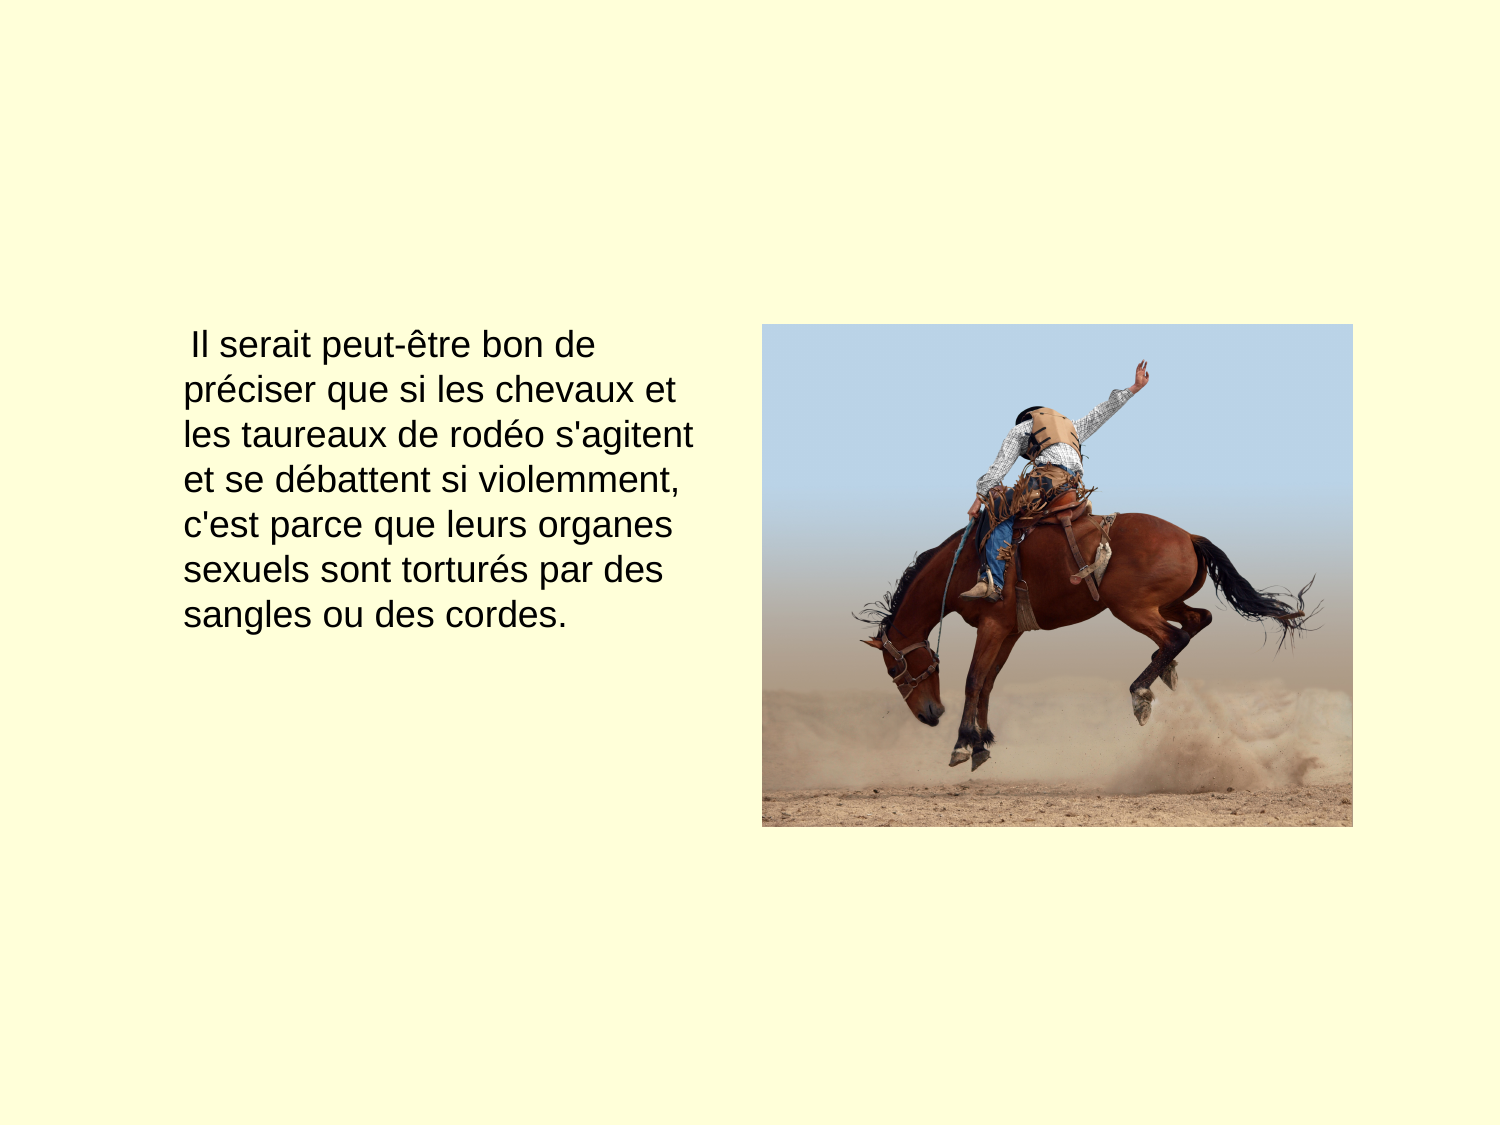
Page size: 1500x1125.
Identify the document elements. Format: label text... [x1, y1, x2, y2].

picture [762, 324, 1353, 827]
list Il serait peut-être bon de préciser que si les chevaux et les taureaux de rodéo s'agitent et se débattent si violemment, c'est parce que leurs organes sexuels sont torturés par des sangles ou des cordes. [112, 312, 738, 1125]
